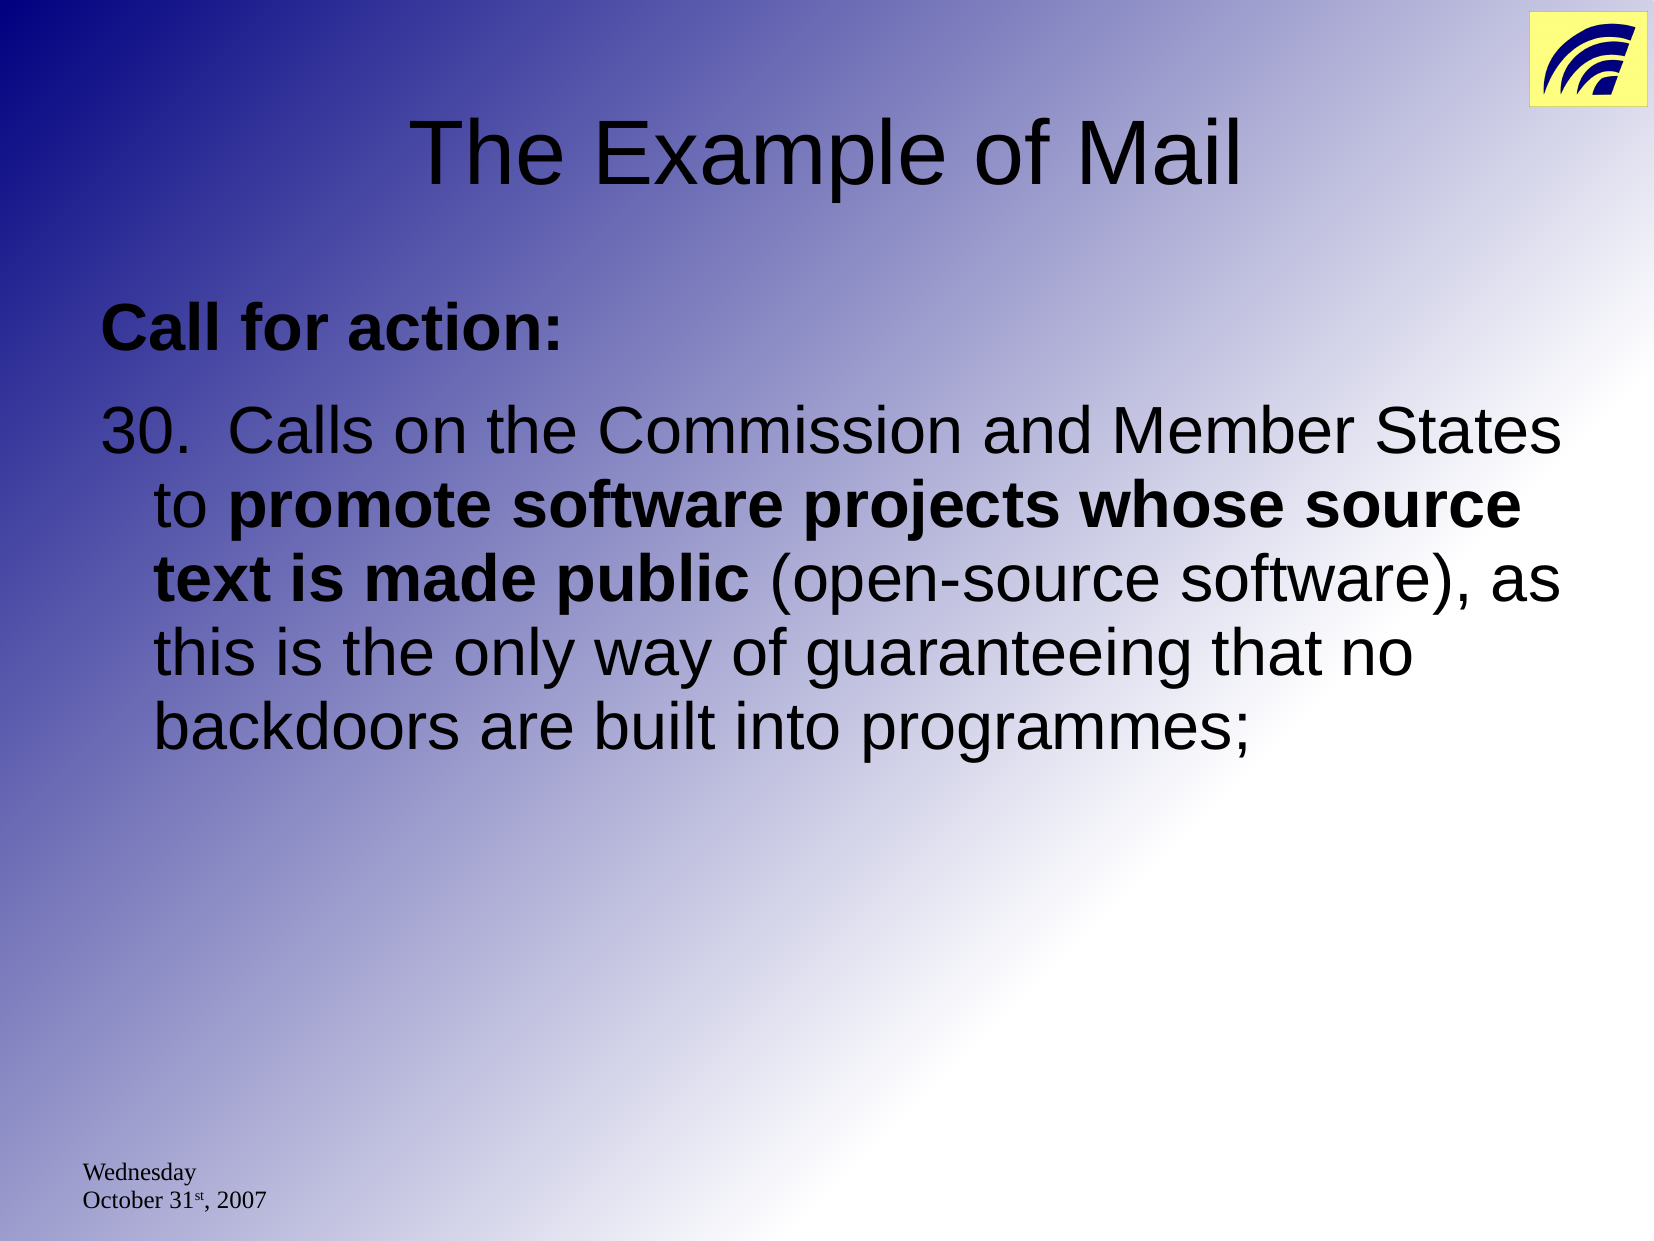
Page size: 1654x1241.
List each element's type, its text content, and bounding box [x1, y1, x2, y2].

list Call for action: 30. Calls on the Commission and Member States to promote software projects whose source text is made public (open-source software), as this is the only way of guaranteeing that no backdoors are built into programmes; [82, 290, 1571, 1094]
title The Example of Mail [82, 56, 1571, 250]
picture [1529, 11, 1648, 107]
